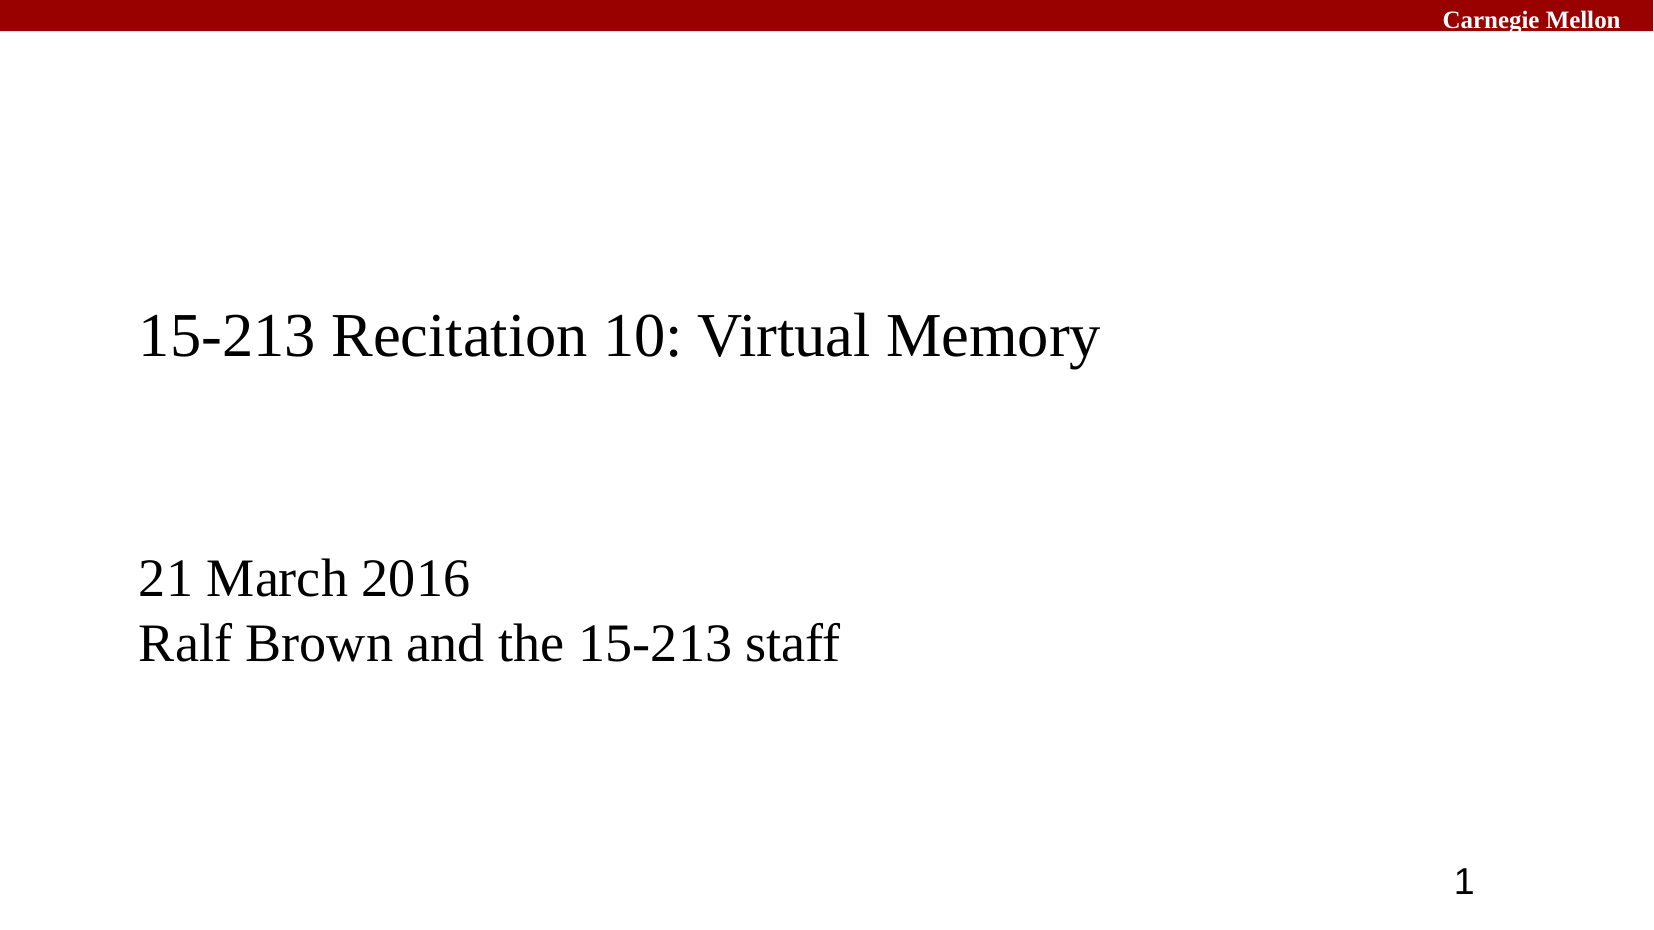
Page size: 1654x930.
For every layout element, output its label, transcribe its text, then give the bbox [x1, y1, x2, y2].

title 15-213 Recitation 10: Virtual Memory [123, 236, 1529, 426]
subtitle 21 March 2016 Ralf Brown and the 15-213 staff [123, 526, 1512, 930]
